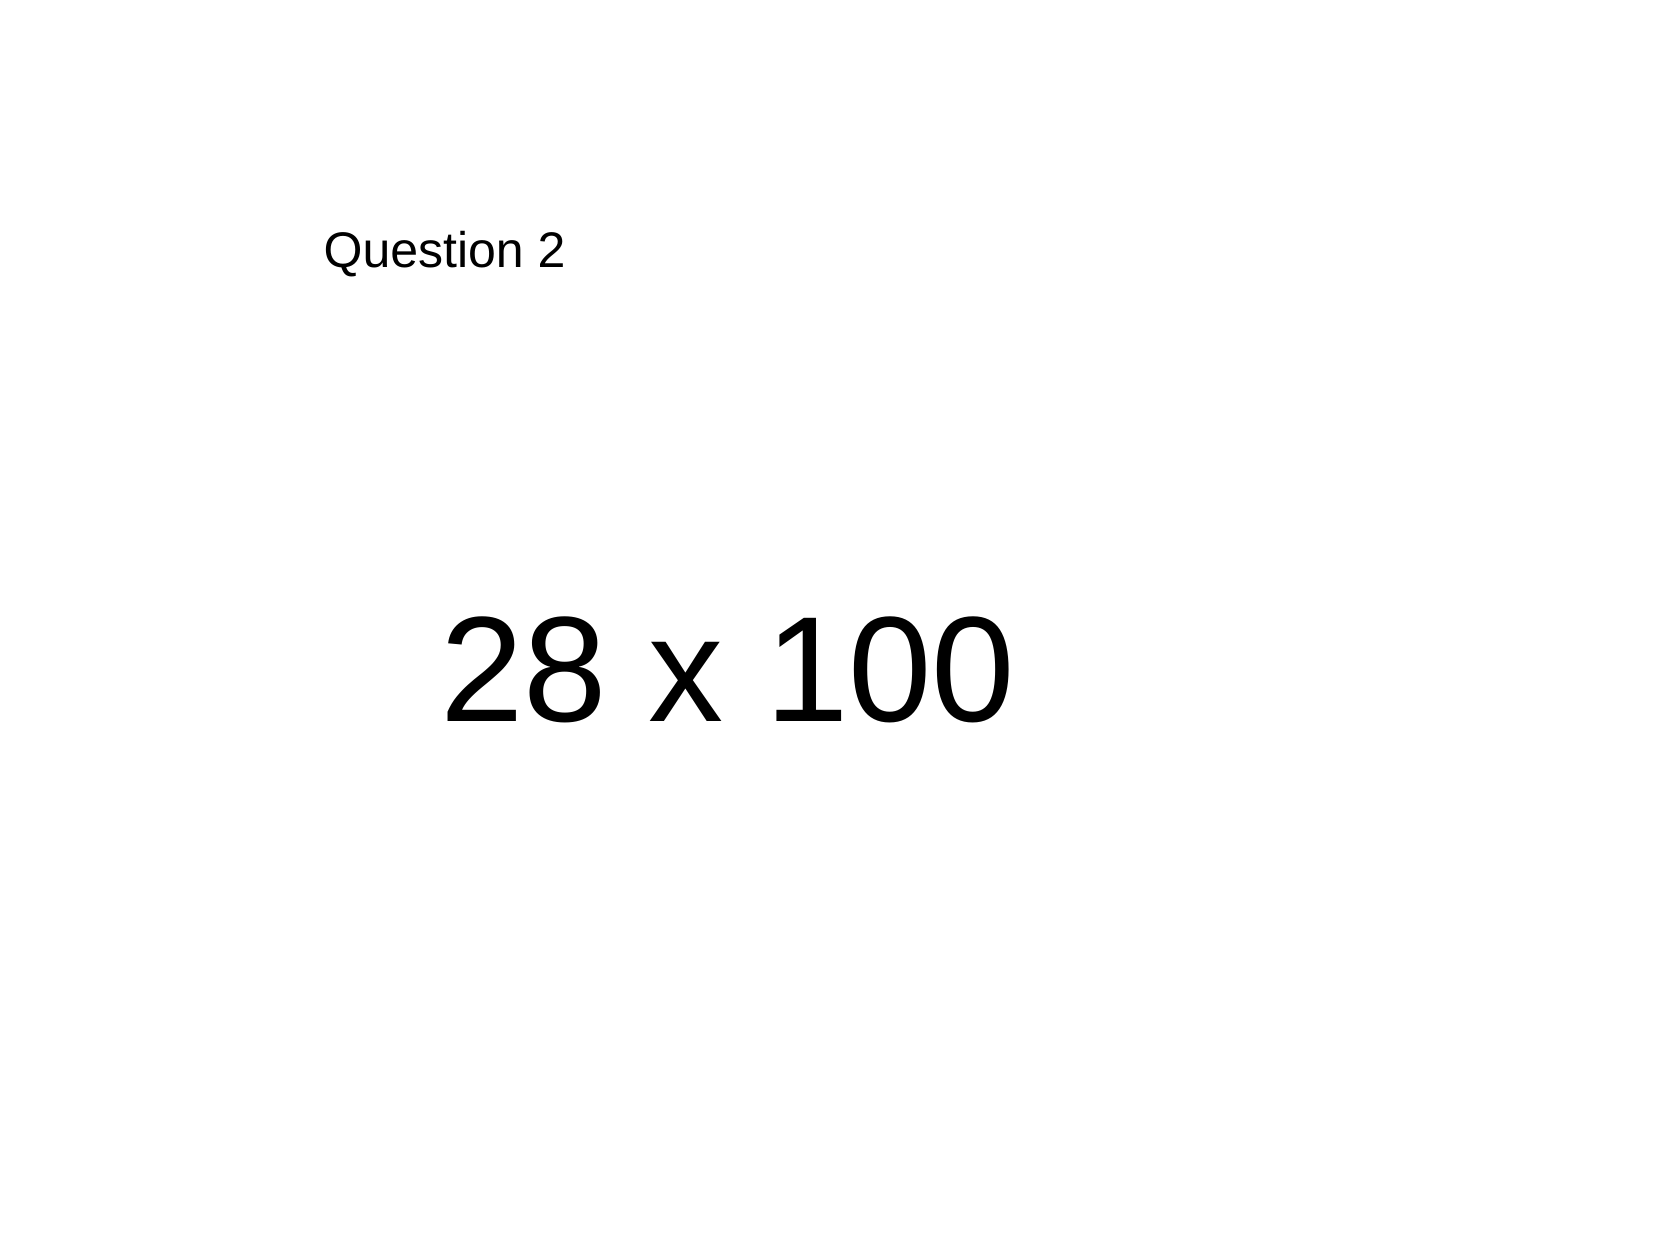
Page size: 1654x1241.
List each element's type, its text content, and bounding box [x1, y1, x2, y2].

text_box Question 2 [309, 214, 581, 286]
text_box 28 x 100 [425, 578, 1031, 762]
